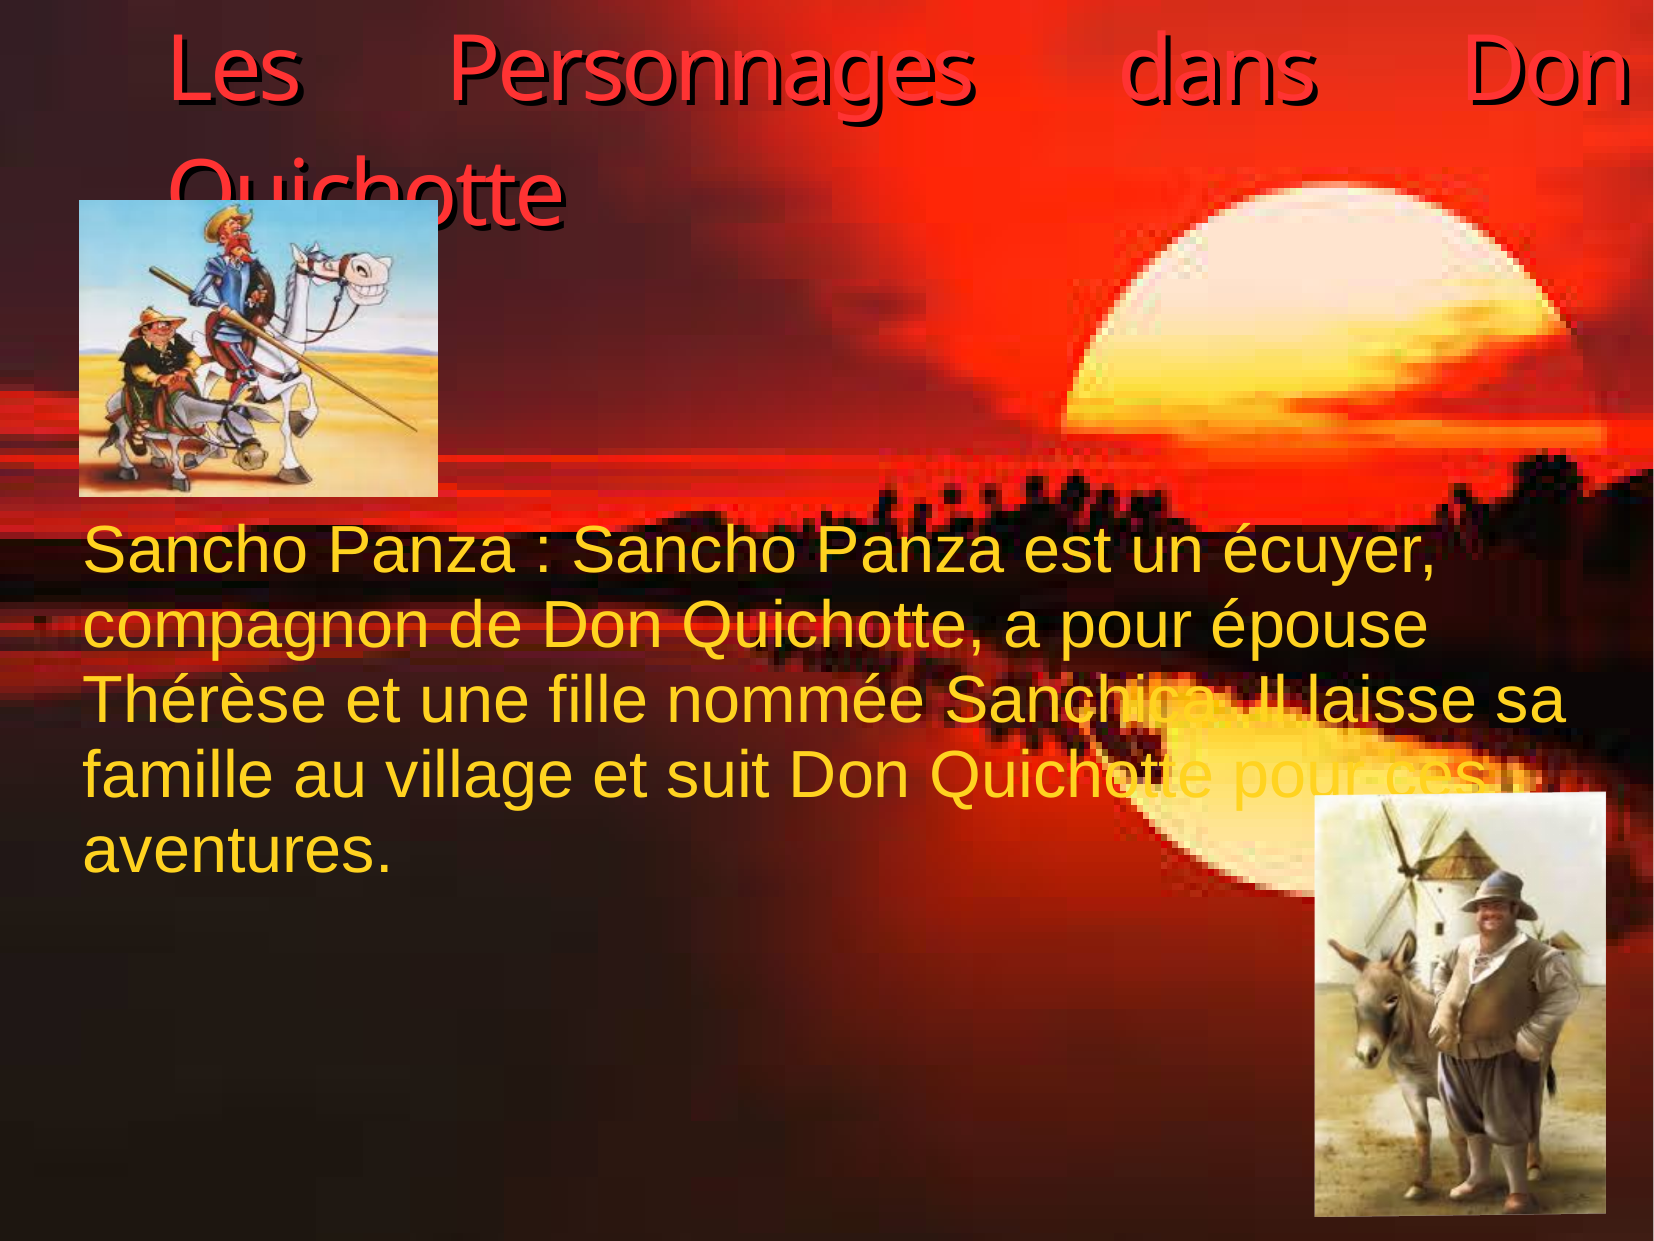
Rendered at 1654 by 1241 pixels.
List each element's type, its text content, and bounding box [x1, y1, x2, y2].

subtitle Sancho Panza : Sancho Panza est un écuyer, compagnon de Don Quichotte, a pour épouse Thérèse et une fille nommée Sanchica .Il laisse sa famille au village et suit Don Quichotte pour ces aventures. [82, 290, 1571, 1109]
picture [0, 0, 1654, 1241]
title Les Personnages dans Don Quichotte [165, 23, 1630, 231]
